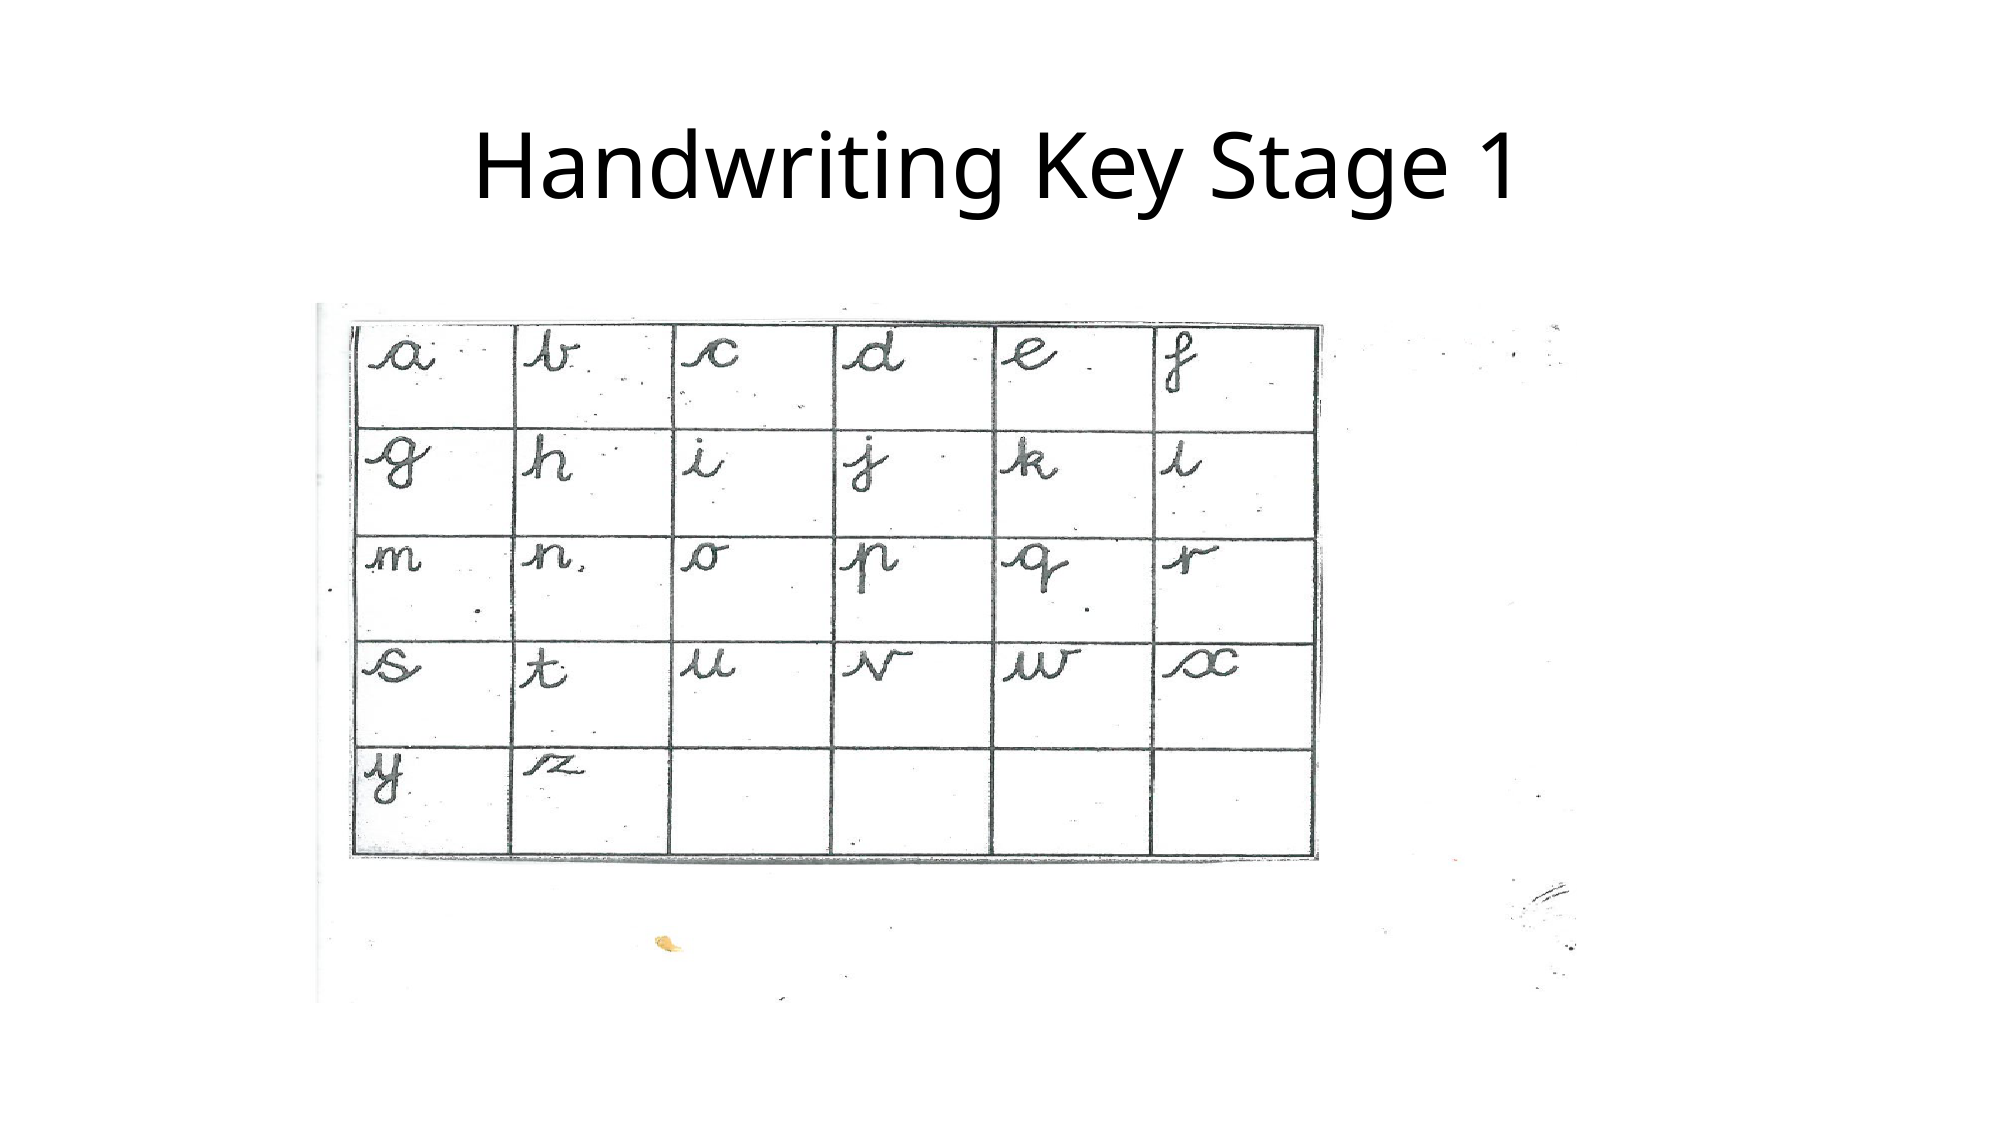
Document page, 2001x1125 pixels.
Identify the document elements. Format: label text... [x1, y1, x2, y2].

title Handwriting Key Stage 1 [137, 59, 1863, 278]
picture [310, 299, 1577, 1003]
